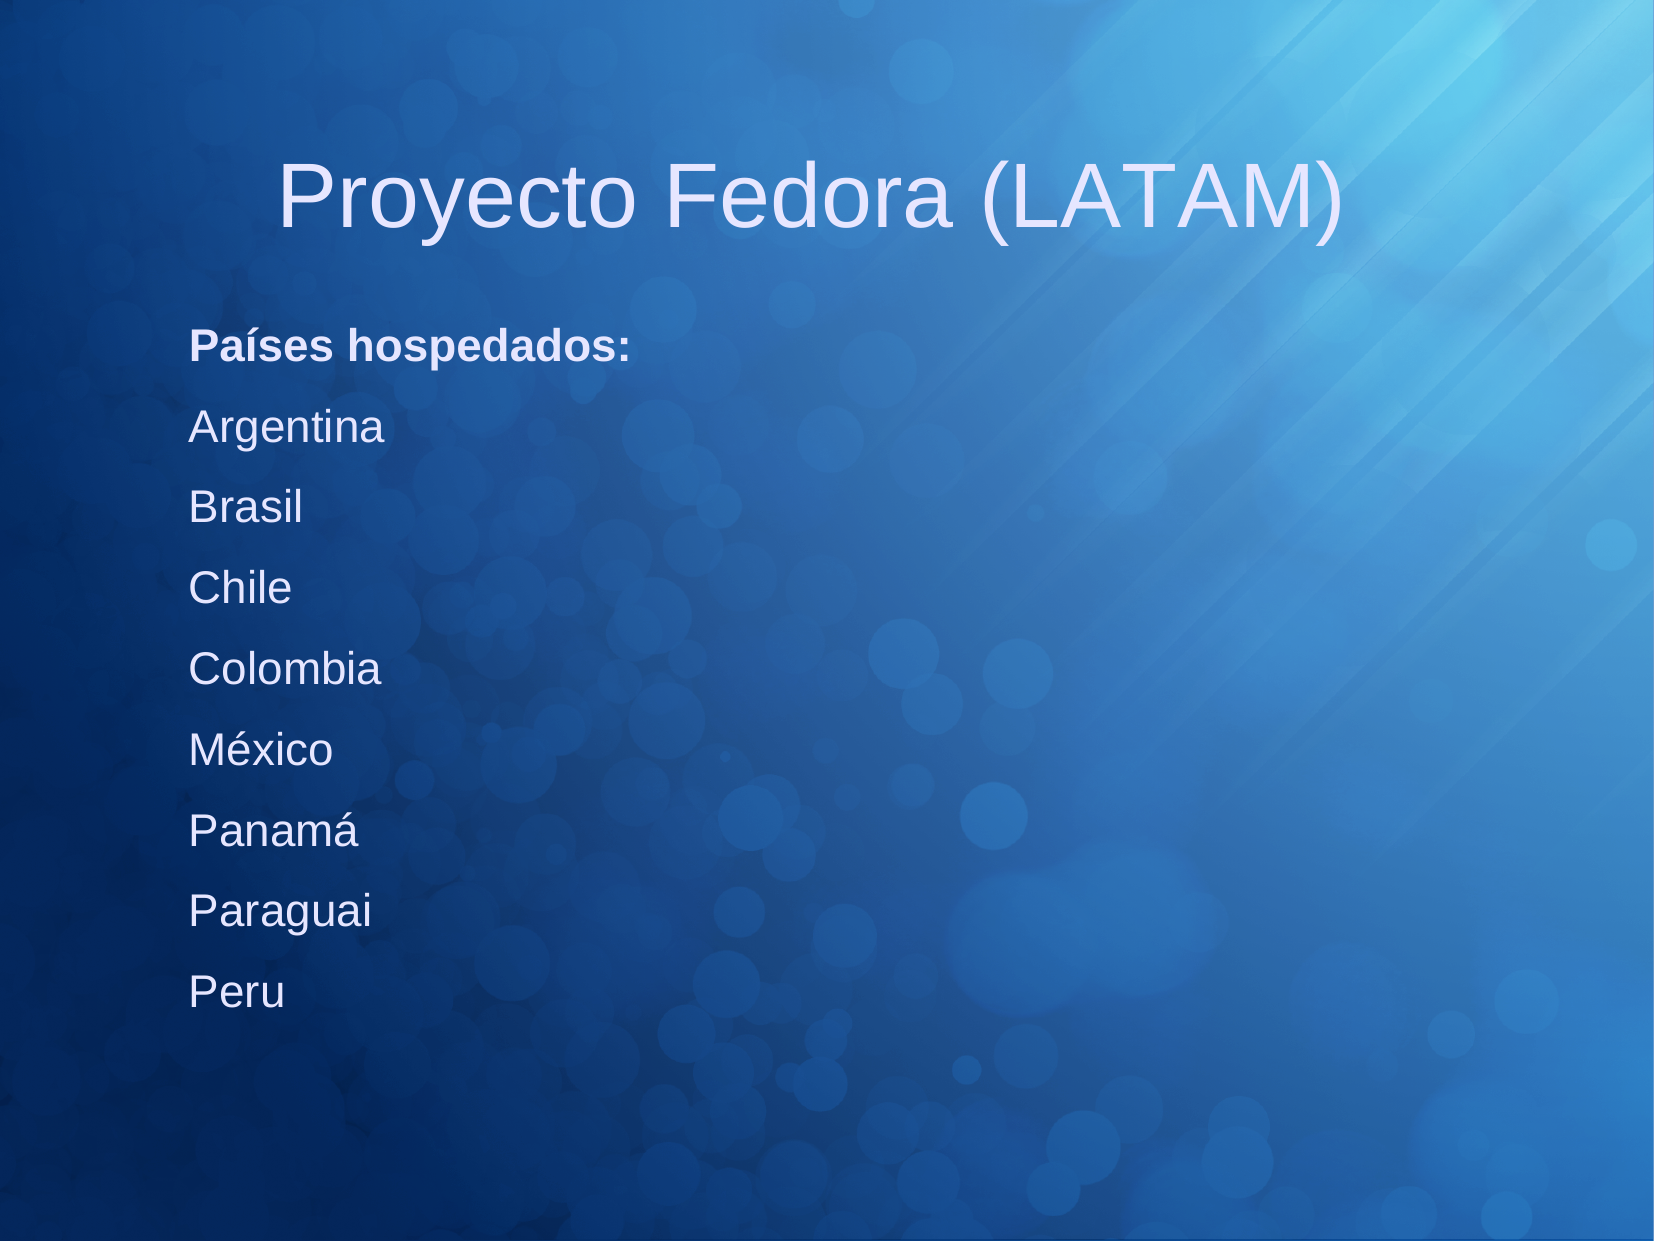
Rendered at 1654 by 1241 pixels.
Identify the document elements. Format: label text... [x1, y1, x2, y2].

picture [0, 0, 1654, 1241]
list Países hospedados: Argentina Brasil Chile Colombia México Panamá Paraguai Peru [118, 319, 1571, 1099]
title Proyecto Fedora (LATAM) [118, 112, 1506, 281]
